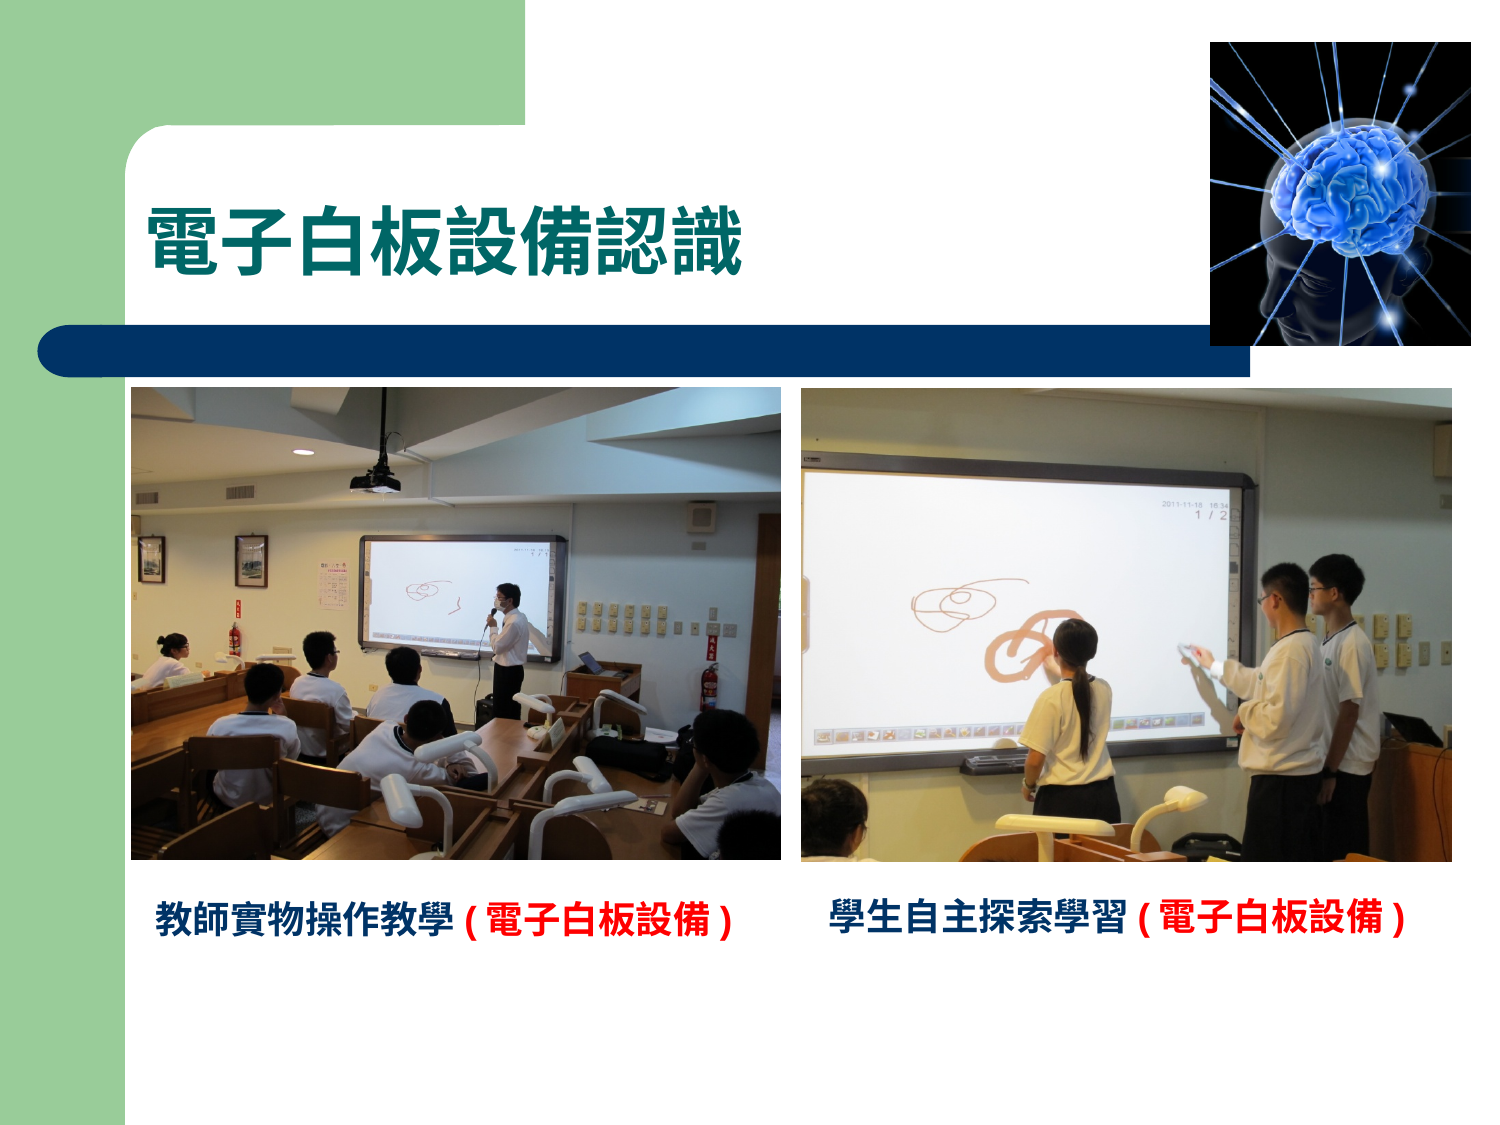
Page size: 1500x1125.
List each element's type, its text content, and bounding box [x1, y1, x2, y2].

picture [1210, 42, 1471, 346]
picture [801, 388, 1452, 862]
text_box 教師實物操作教學(電子白板設備) [147, 881, 786, 957]
text_box 學生自主探索學習(電子白板設備) [820, 878, 1459, 954]
title 電子白板設備認識 [136, 136, 1210, 301]
picture [131, 387, 781, 860]
